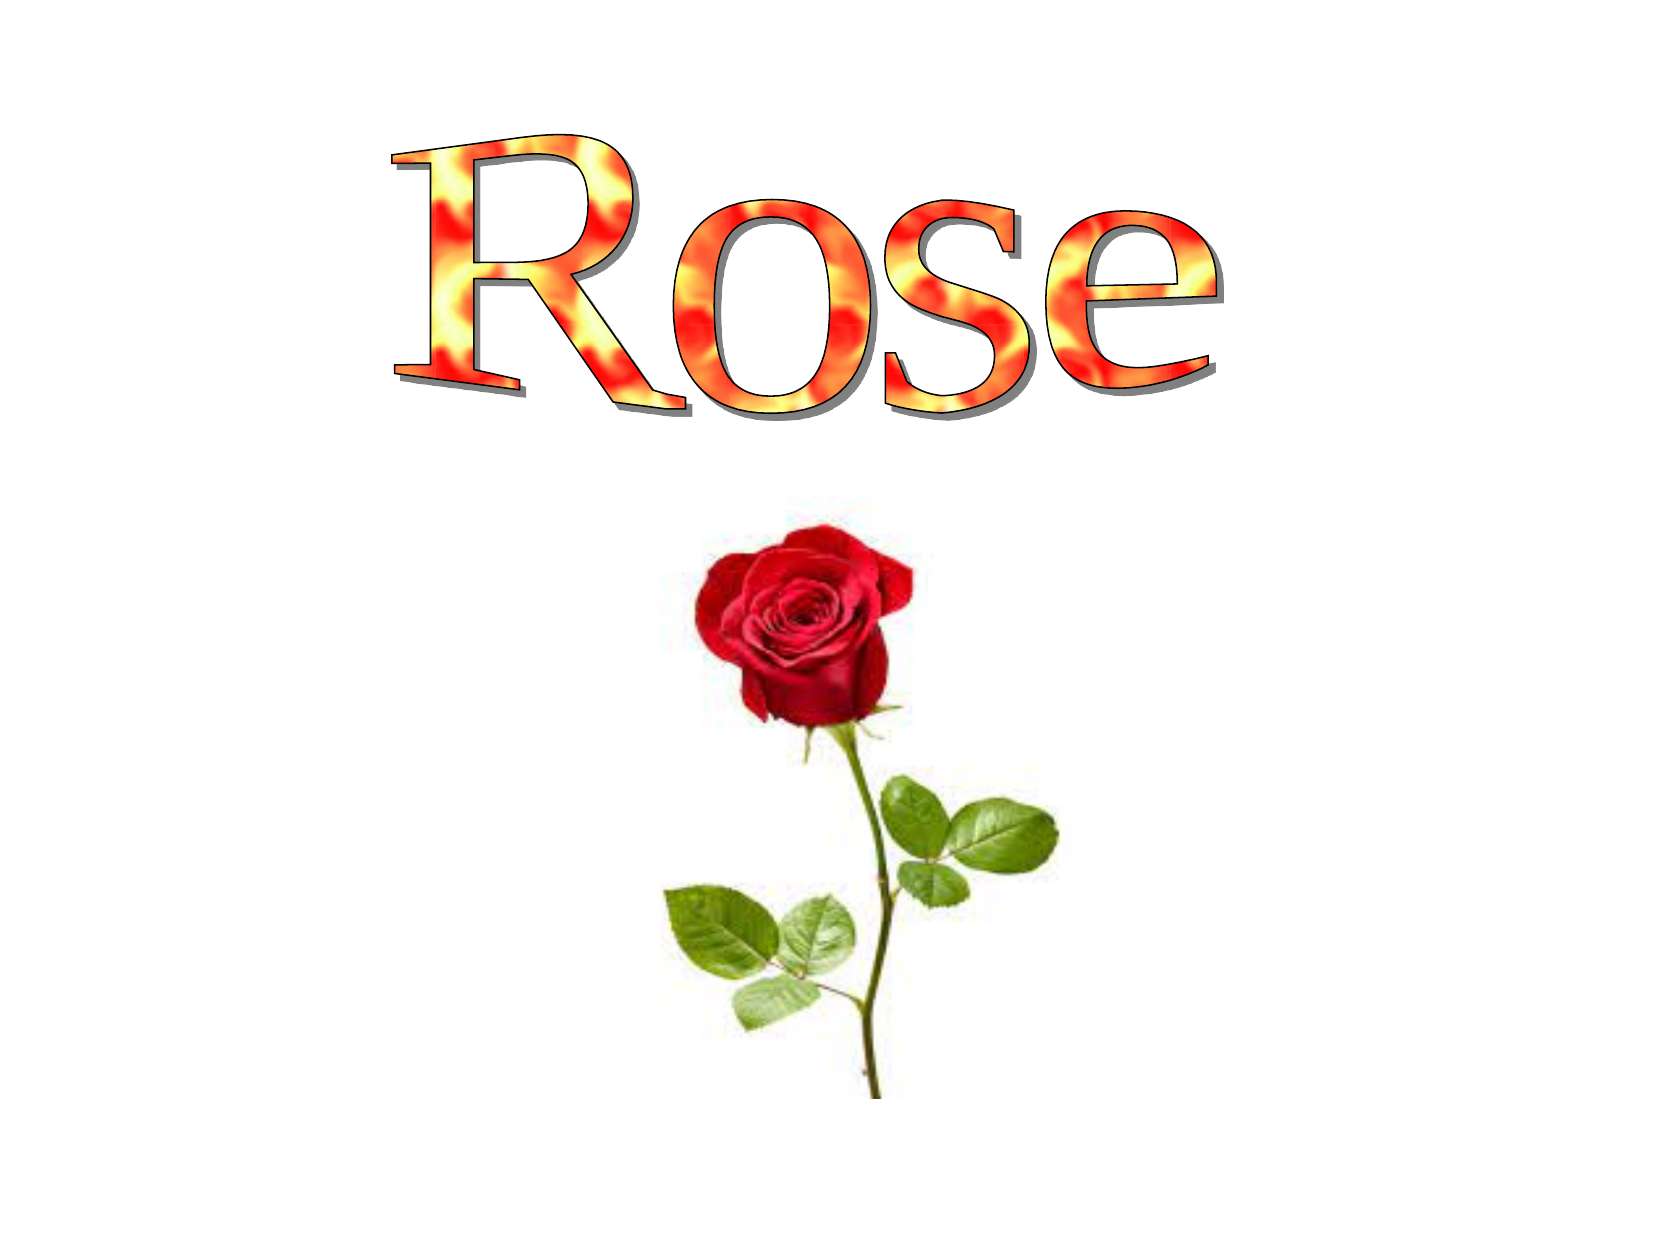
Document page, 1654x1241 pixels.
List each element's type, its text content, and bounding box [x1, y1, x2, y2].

text_box Rose [391, 134, 686, 409]
text_box Rose [1045, 210, 1217, 389]
text_box Rose [673, 199, 871, 414]
text_box Rose [884, 200, 1030, 414]
picture [578, 496, 1107, 1099]
